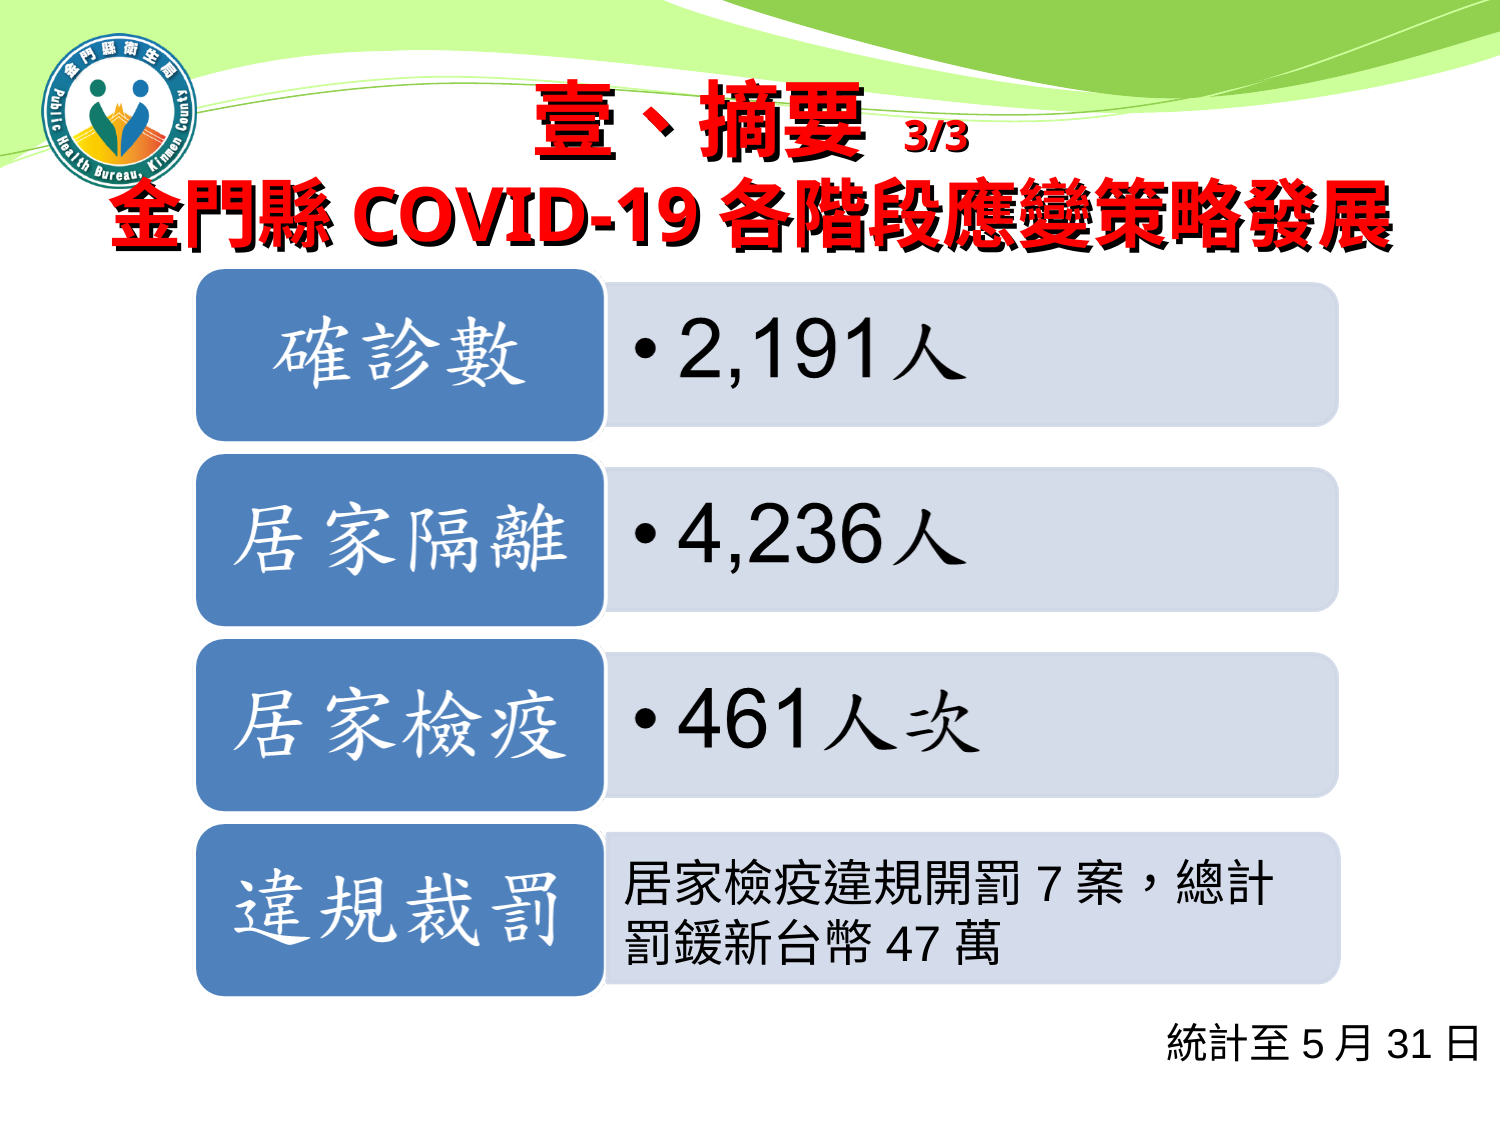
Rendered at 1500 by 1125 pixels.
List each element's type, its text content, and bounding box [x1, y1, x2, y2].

picture [41, 33, 197, 189]
text_box 居家檢疫違規開罰7案，總計罰鍰新台幣47萬 [605, 842, 1332, 955]
text_box [632, 957, 644, 961]
text_box 統計至5月31日 [1151, 1009, 1500, 1075]
text_box [607, 834, 1339, 983]
title 壹、摘要 3/3 金門縣COVID-19各階段應變策略發展 [75, 68, 1426, 256]
text_box [786, 955, 810, 959]
picture [173, 265, 1339, 1019]
